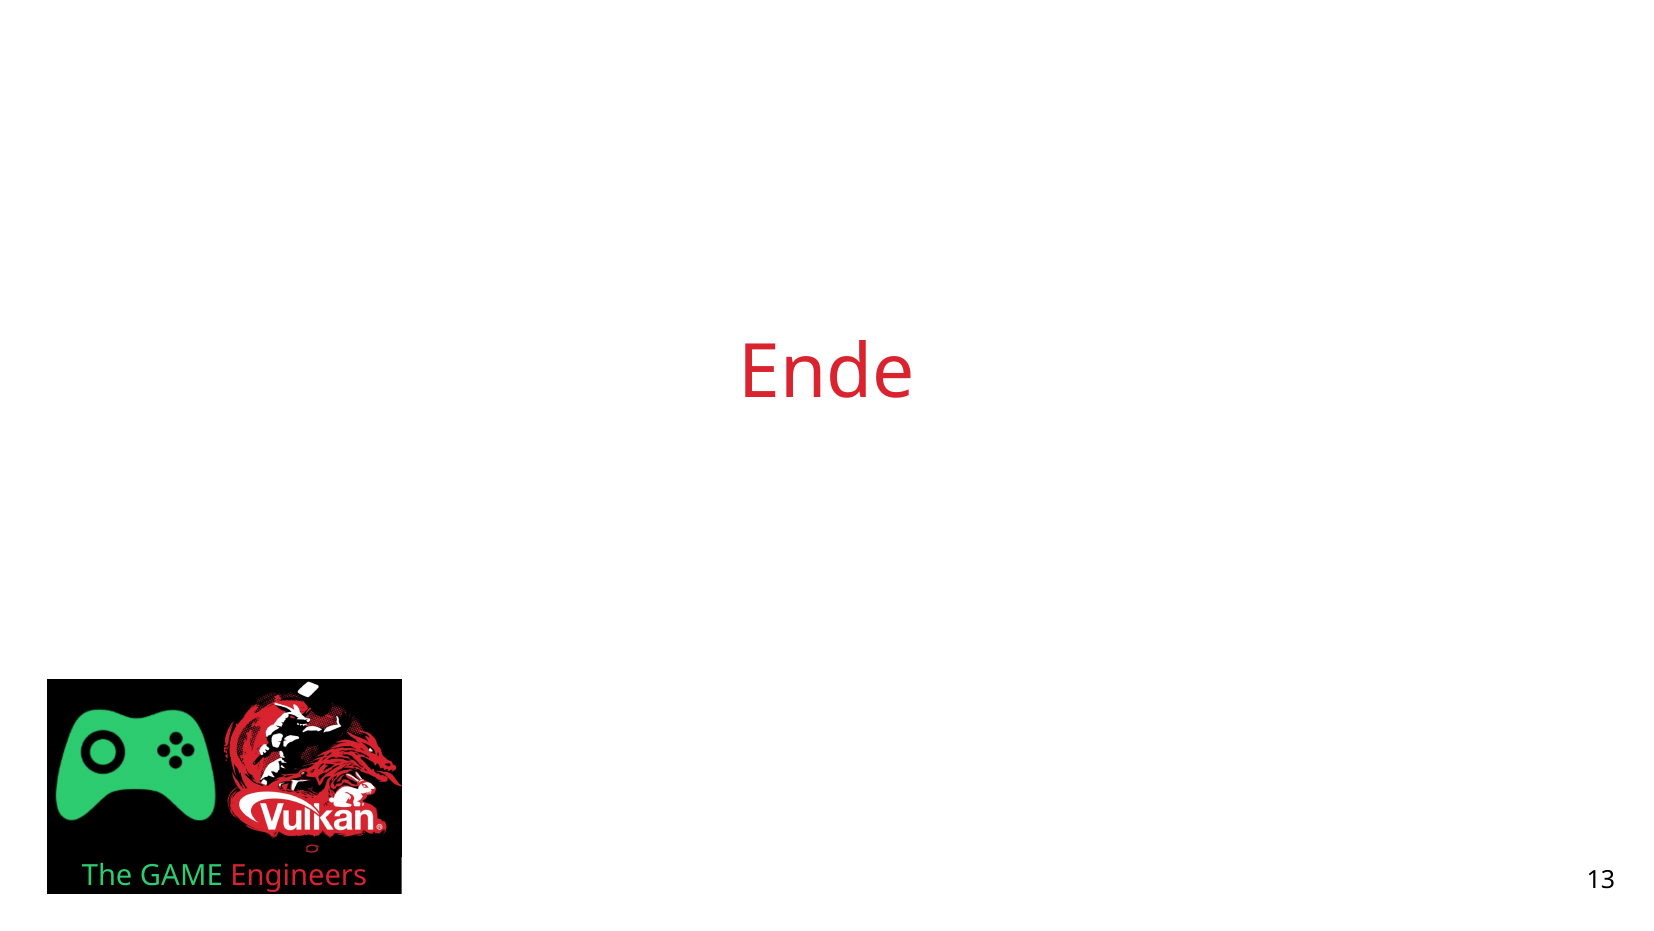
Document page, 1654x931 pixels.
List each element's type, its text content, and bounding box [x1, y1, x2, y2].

title Ende [82, 324, 1571, 413]
picture [47, 679, 402, 857]
